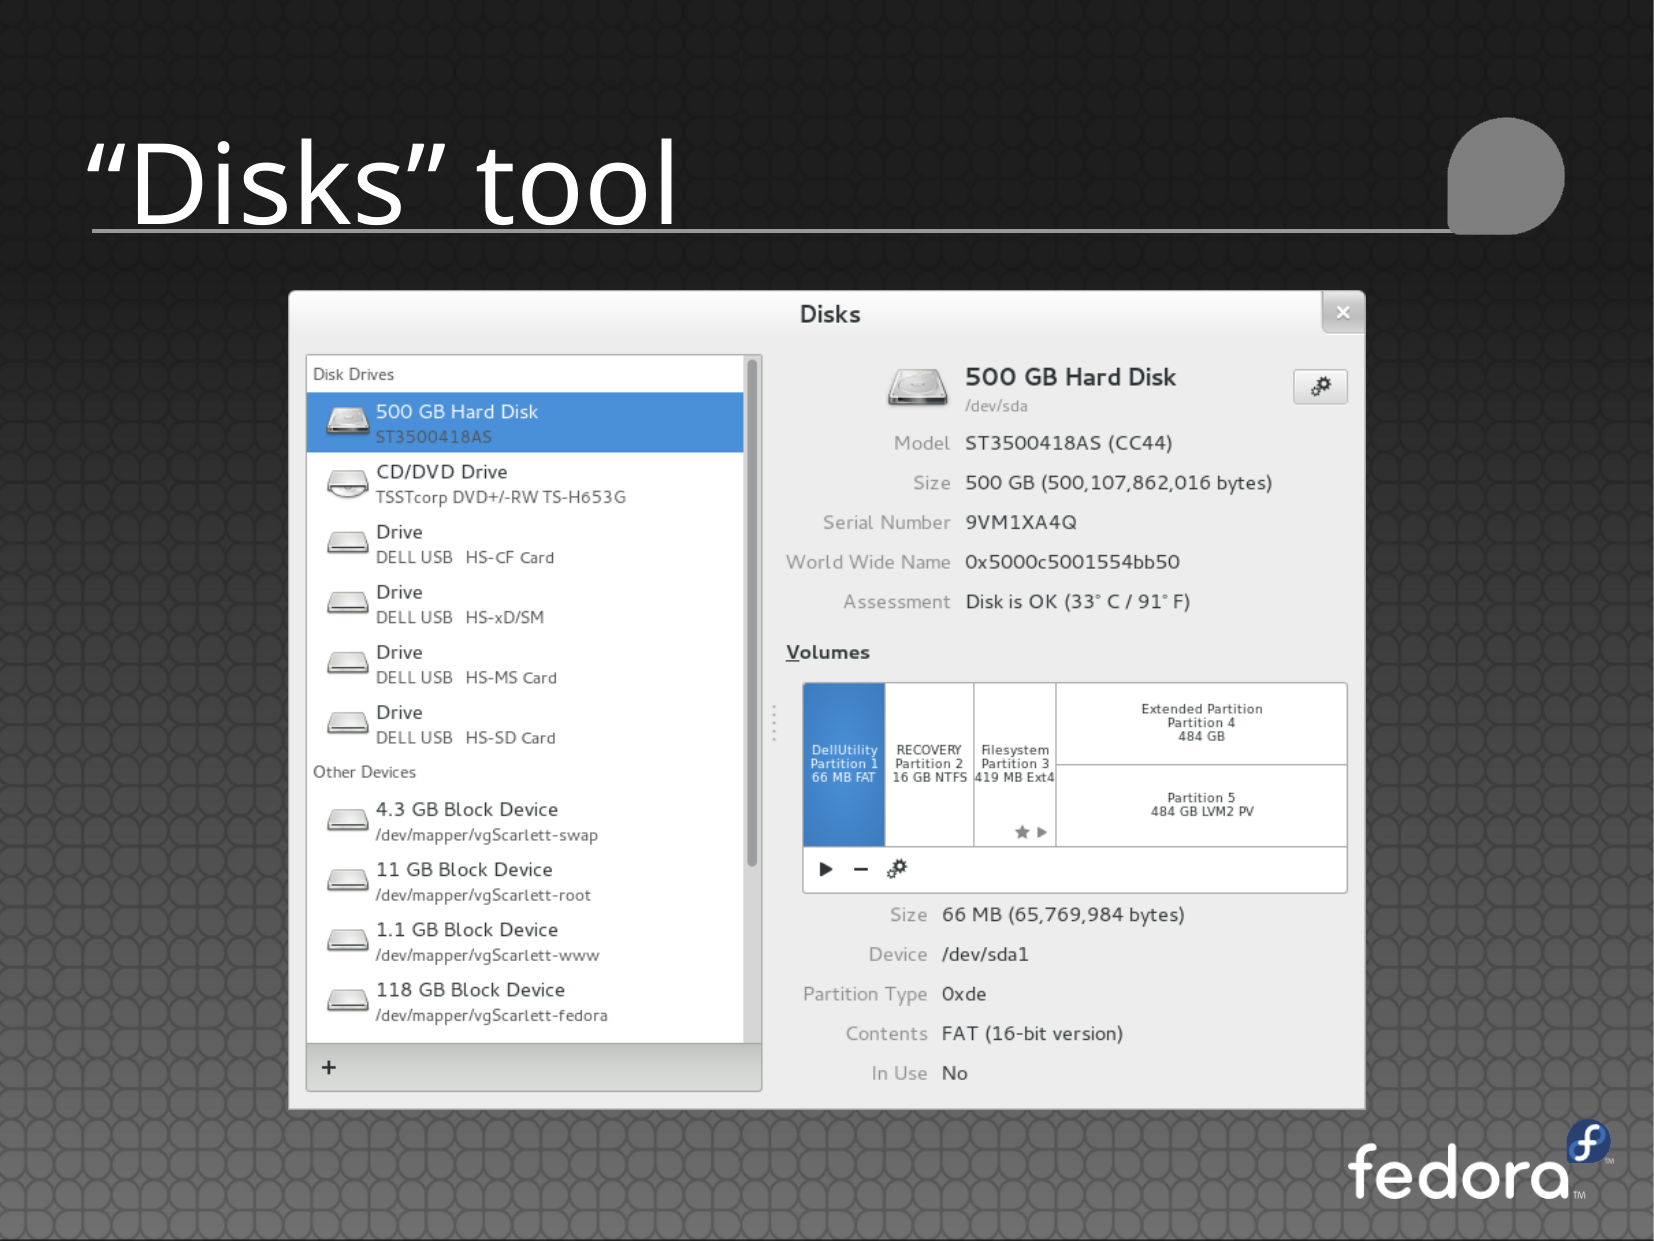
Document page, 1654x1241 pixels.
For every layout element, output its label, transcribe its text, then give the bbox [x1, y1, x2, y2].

title “Disks” tool [86, 110, 1576, 251]
picture [0, 0, 1654, 1241]
